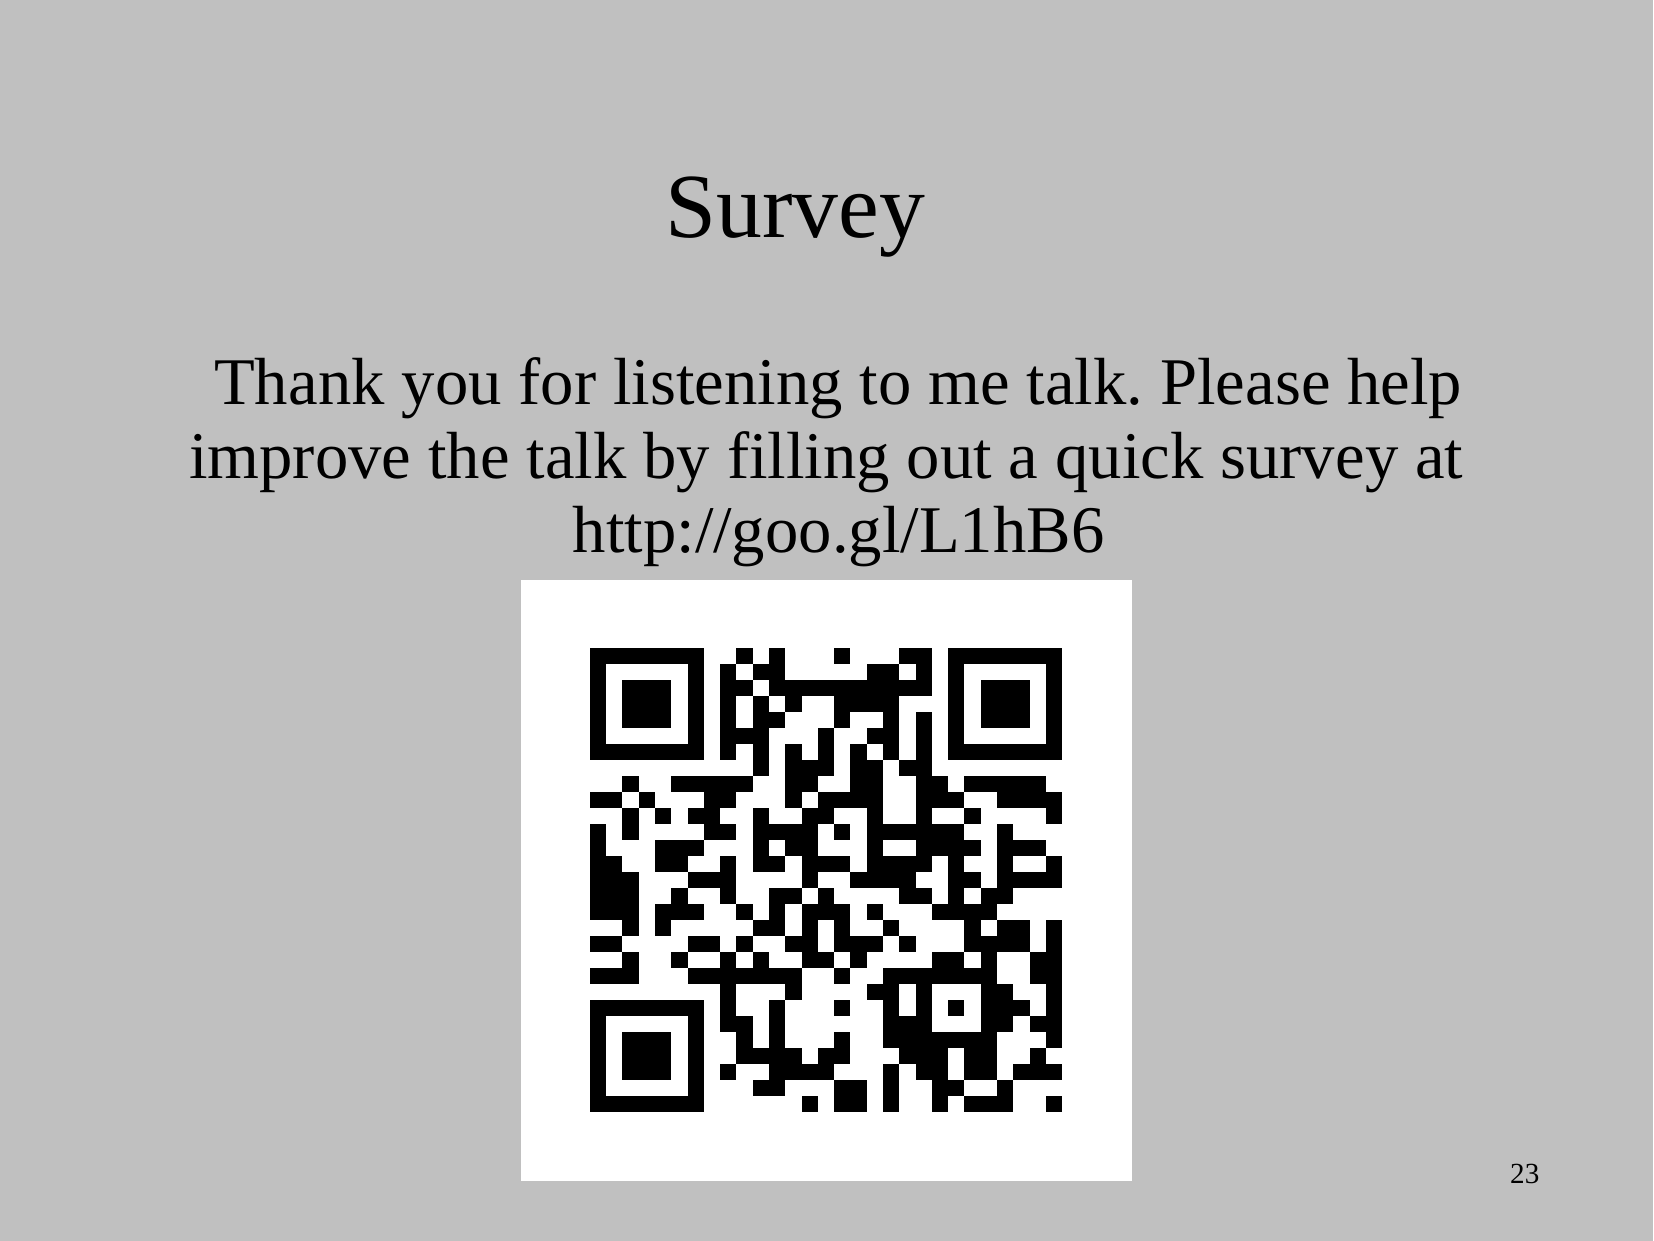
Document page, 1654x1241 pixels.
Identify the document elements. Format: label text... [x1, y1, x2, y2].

picture [521, 580, 1132, 1181]
title Survey [312, 102, 1279, 311]
subtitle Thank you for listening to me talk. Please help improve the talk by filling out a quick survey at http://goo.gl/L1hB6 [121, 344, 1534, 1164]
